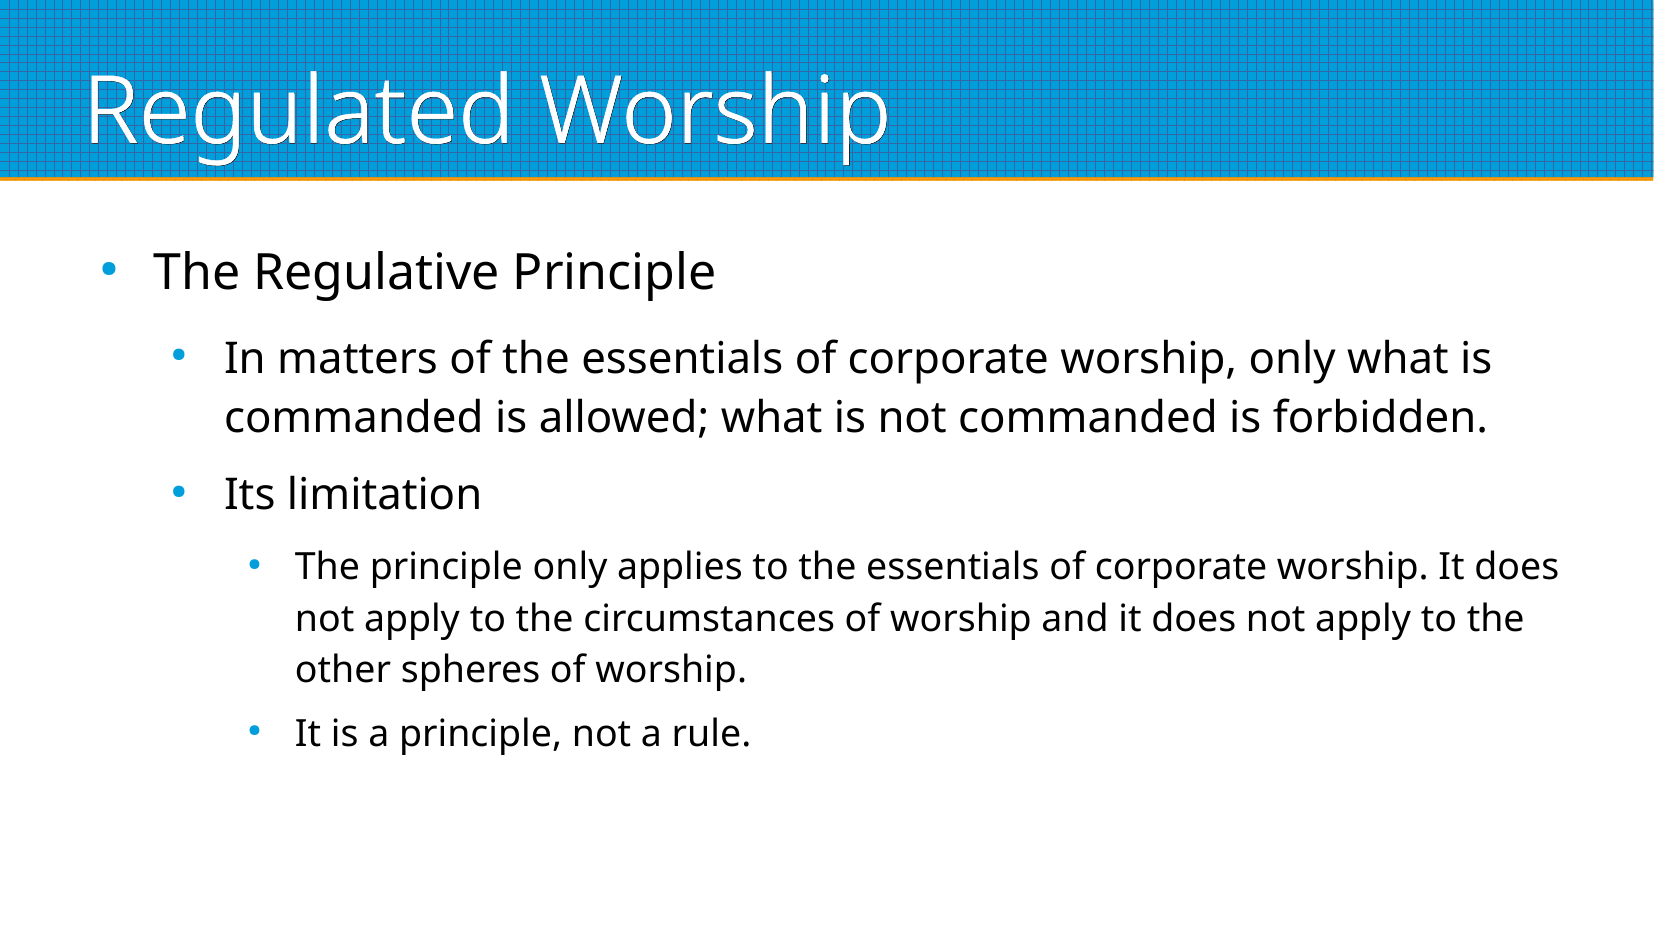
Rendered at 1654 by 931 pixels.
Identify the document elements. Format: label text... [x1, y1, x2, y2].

title Regulated Worship [82, 14, 1571, 171]
list The Regulative Principle In matters of the essentials of corporate worship, only what is commanded is allowed; what is not commanded is forbidden. Its limitation The principle only applies to the essentials of corporate worship. It does not apply to the circumstances of worship and it does not apply to the other spheres of worship. It is a principle, not a rule. [82, 236, 1563, 863]
